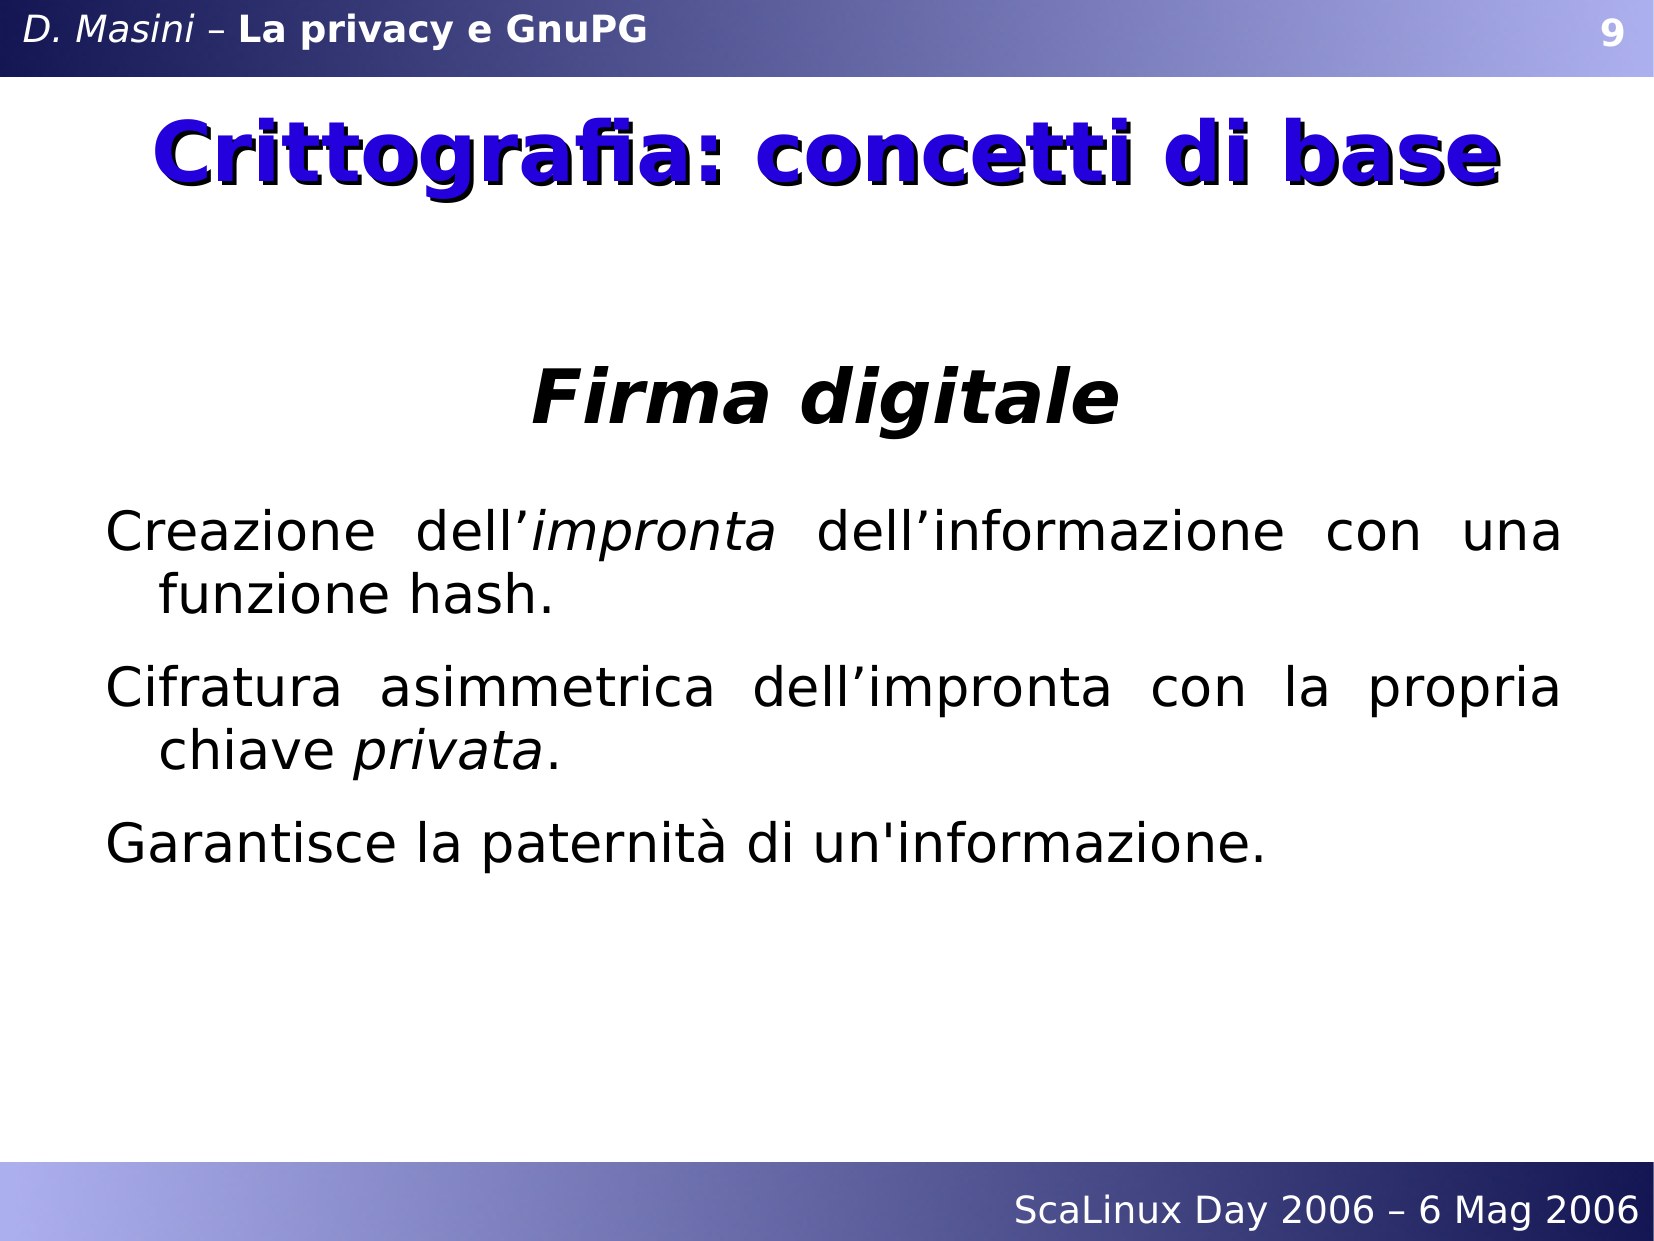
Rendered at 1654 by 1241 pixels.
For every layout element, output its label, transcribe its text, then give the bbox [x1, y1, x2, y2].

text_box D. Masini – La privacy e GnuPG [7, 0, 650, 60]
list Firma digitale Creazione dell’impronta dell’informazione con una funzione hash. Cifratura asimmetrica dell’impronta con la propria chiave privata. Garantisce la paternità di un'informazione. [87, 354, 1565, 1108]
title Crittografia: concetti di base [82, 49, 1571, 257]
picture [0, 0, 1654, 1241]
text_box ScaLinux Day 2006 – 6 Mag 2006 [999, 1181, 1644, 1240]
text_box <numero> [1387, 4, 1638, 89]
